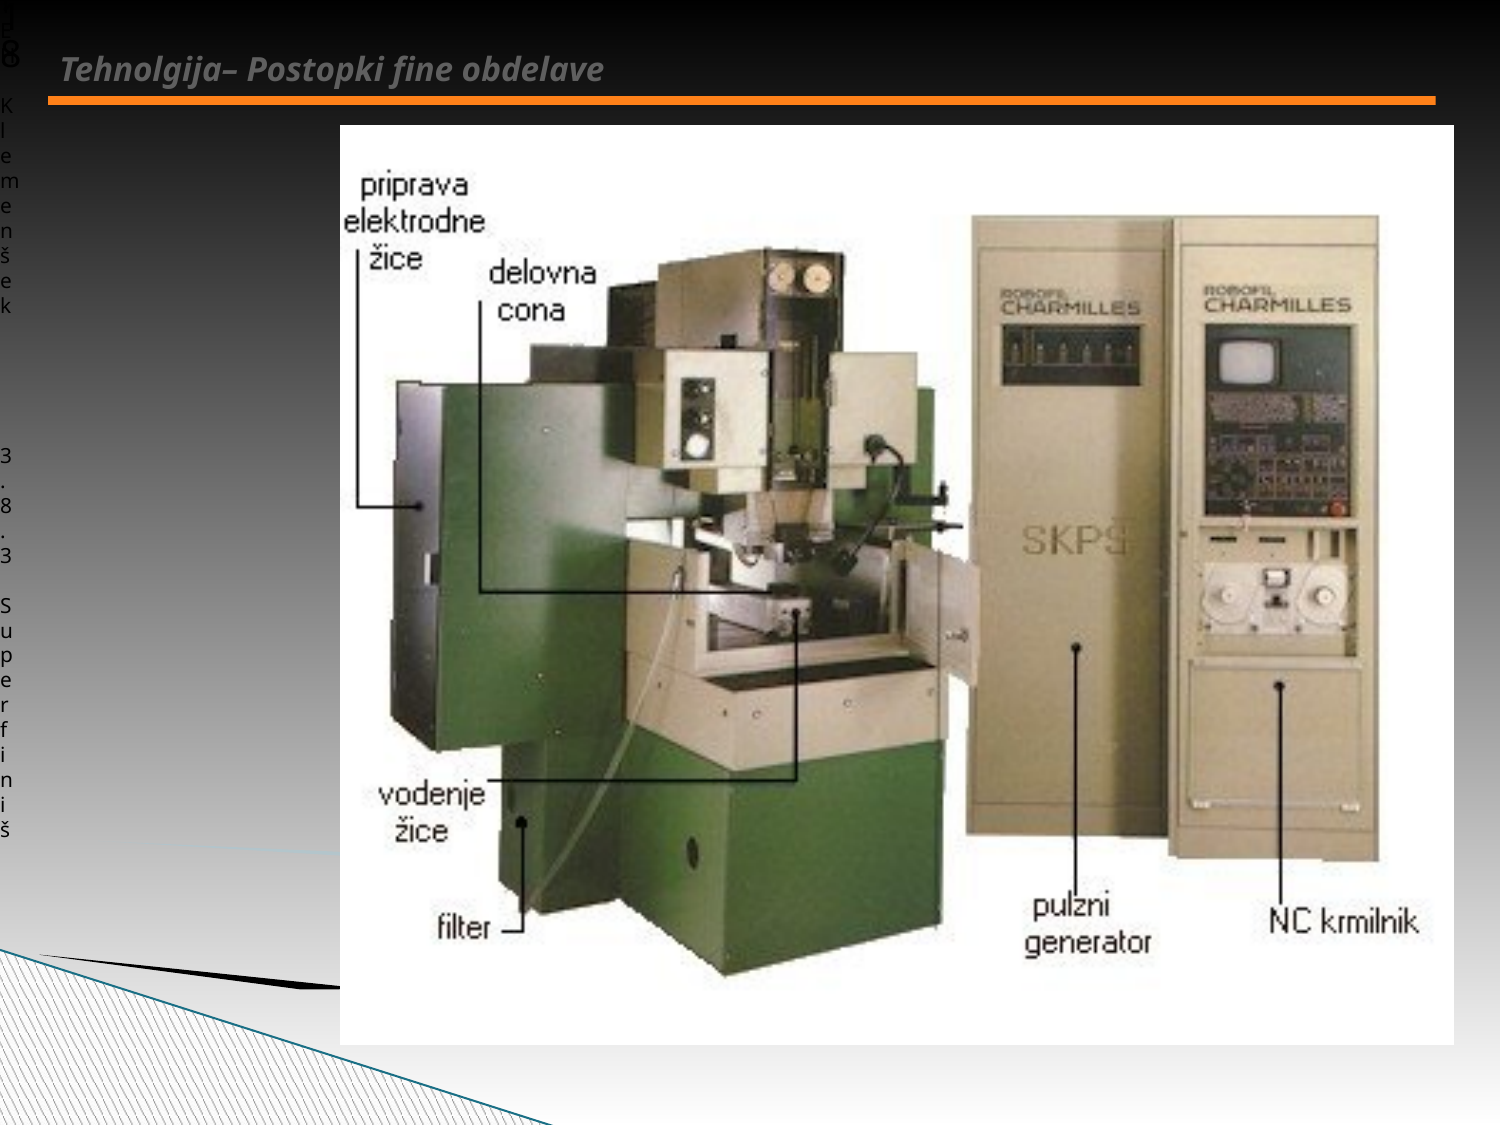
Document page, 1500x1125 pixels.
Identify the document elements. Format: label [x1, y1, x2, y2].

picture [0, 952, 543, 1125]
picture [340, 125, 1454, 1045]
